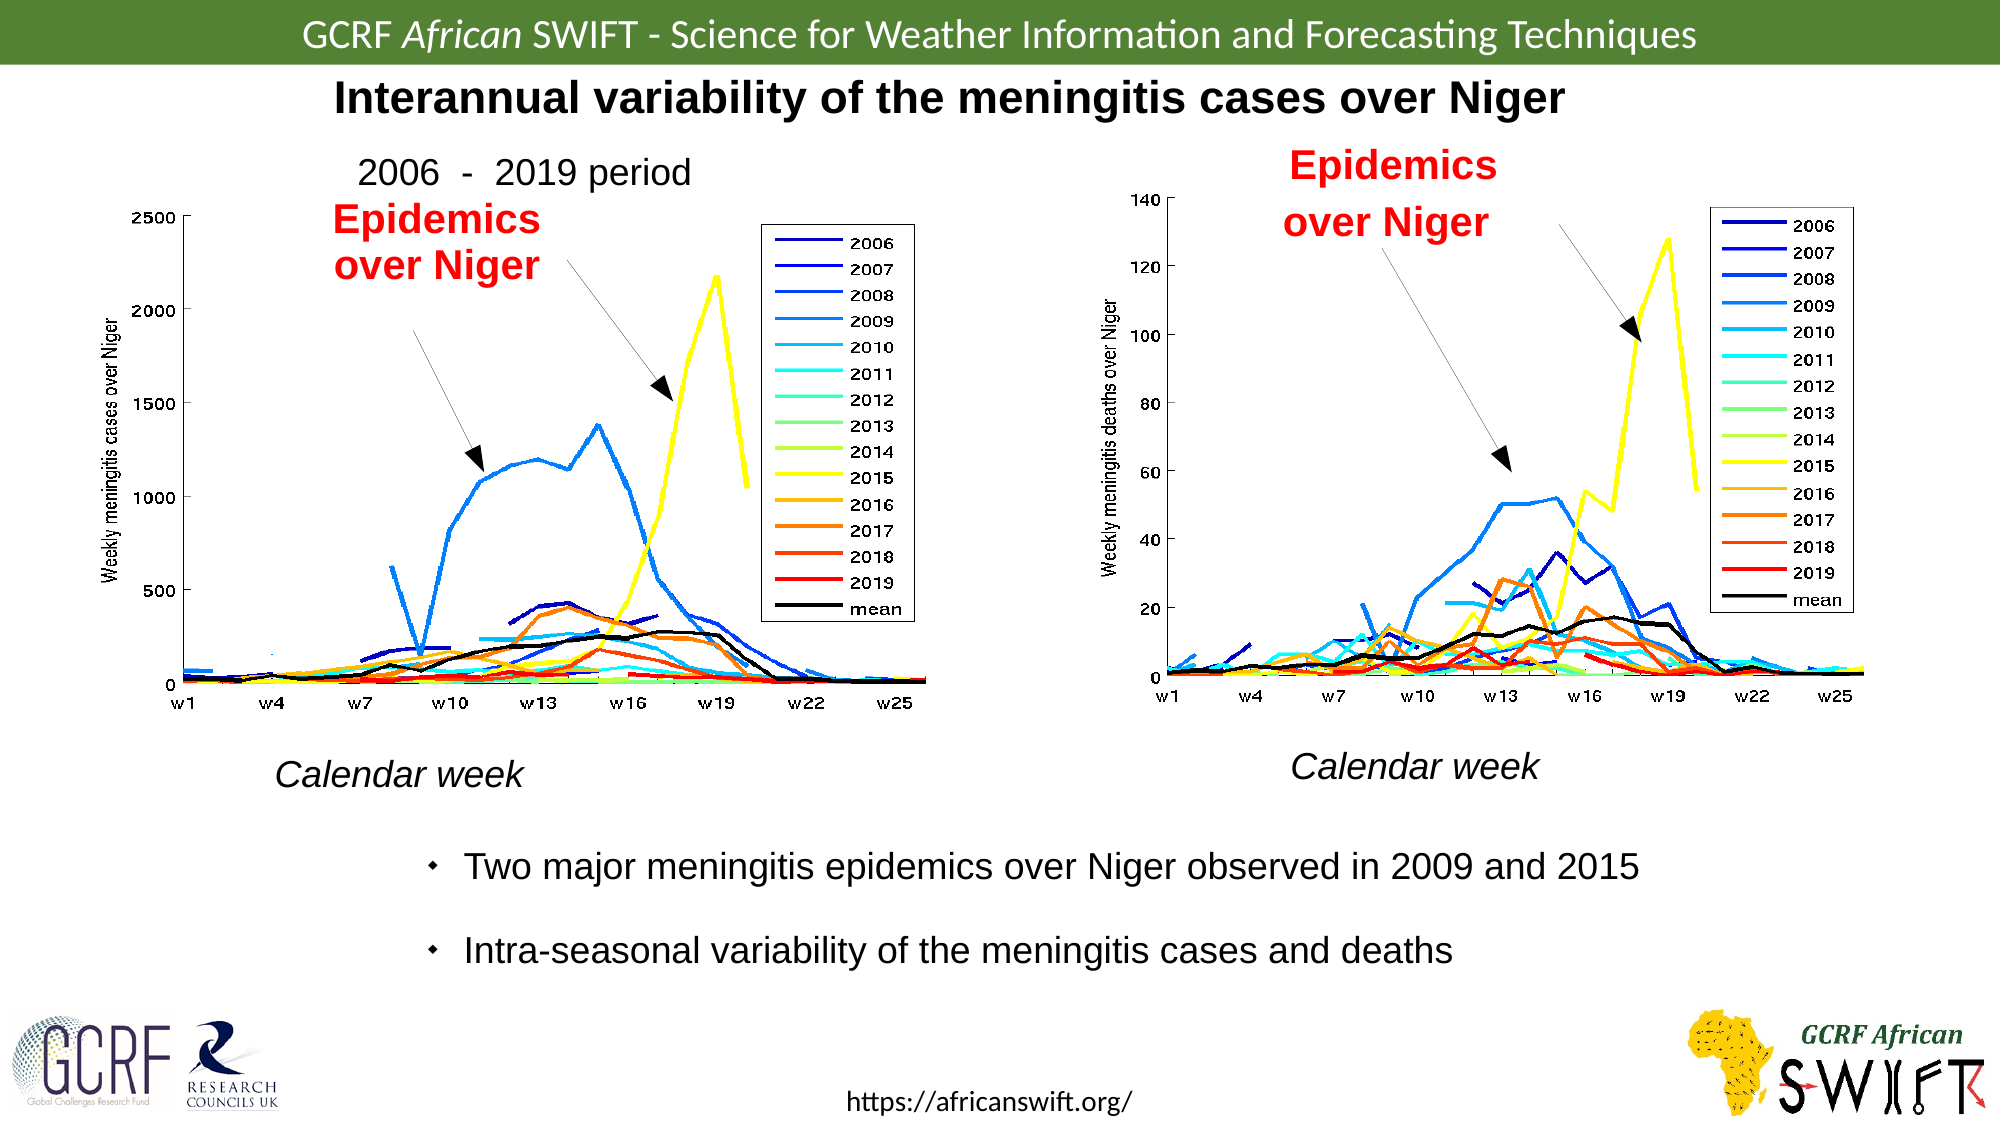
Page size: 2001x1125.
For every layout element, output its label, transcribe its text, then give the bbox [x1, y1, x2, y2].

picture [1674, 1000, 2000, 1125]
text_box 2006 - 2019 period [342, 143, 756, 201]
picture [1432, 220, 1441, 232]
text_box Two major meningitis epidemics over Niger observed in 2009 and 2015 Intra-seasonal variability of the meningitis cases and deaths [413, 838, 1784, 980]
picture [59, 172, 1016, 745]
text_box Calendar week [1275, 738, 1725, 795]
picture [1051, 153, 1949, 739]
picture [1387, 160, 1395, 165]
picture [1362, 161, 1371, 167]
text_box Epidemics over Niger [354, 201, 520, 284]
text_box Epidemics over Niger [1311, 165, 1477, 225]
text_box Interannual variability of the meningitis cases over Niger [318, 64, 1796, 131]
picture [508, 260, 516, 265]
picture [1326, 161, 1335, 175]
text_box Calendar week [259, 746, 709, 804]
picture [1457, 217, 1465, 222]
text_box https://africanswift.org/ [831, 1074, 1217, 1125]
picture [7, 1010, 292, 1125]
picture [1424, 161, 1431, 168]
text_box GCRF African SWIFT - Science for Weather Information and Forecasting Techniques [0, 0, 2000, 65]
